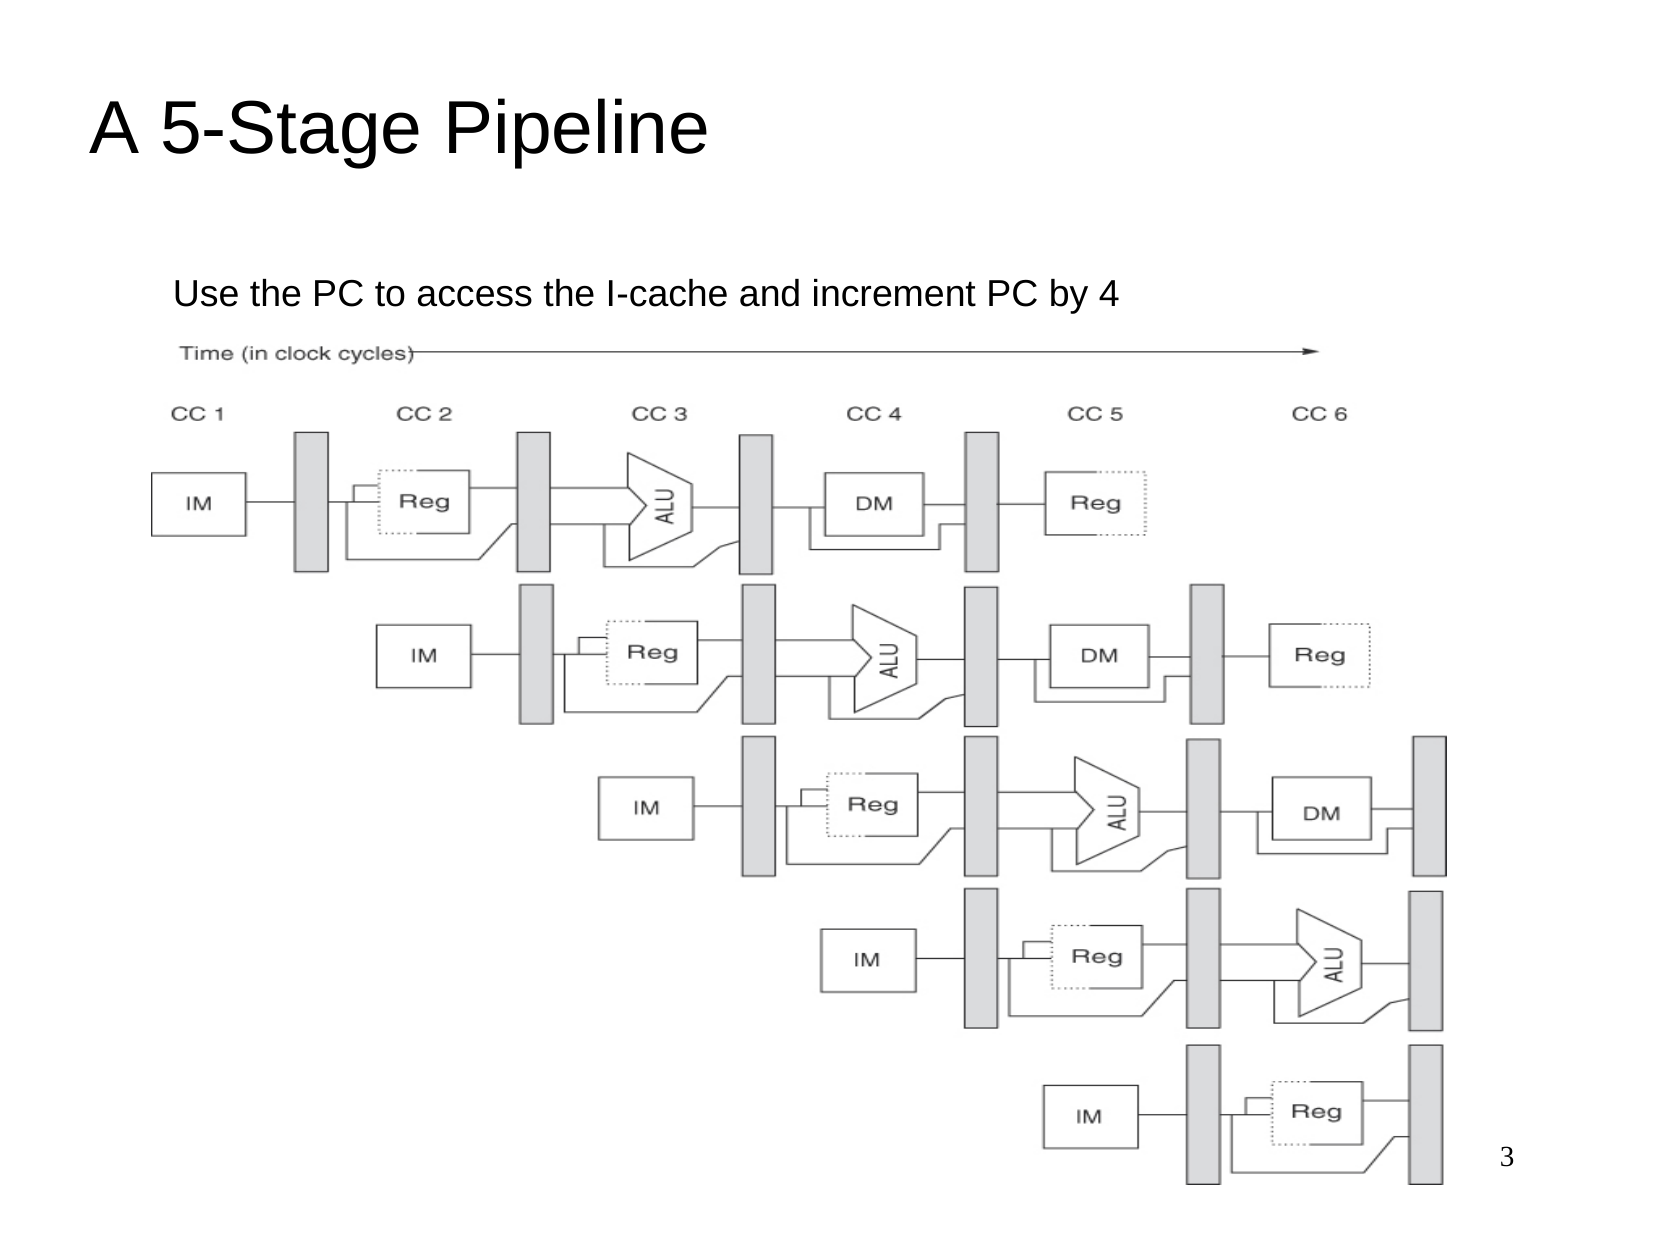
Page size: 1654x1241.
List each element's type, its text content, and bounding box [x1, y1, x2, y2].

text_box A 5-Stage Pipeline [74, 71, 727, 177]
picture [151, 344, 1447, 1186]
text_box <number> [1184, 1129, 1530, 1213]
text_box Use the PC to access the I-cache and increment PC by 4 [147, 261, 1136, 323]
